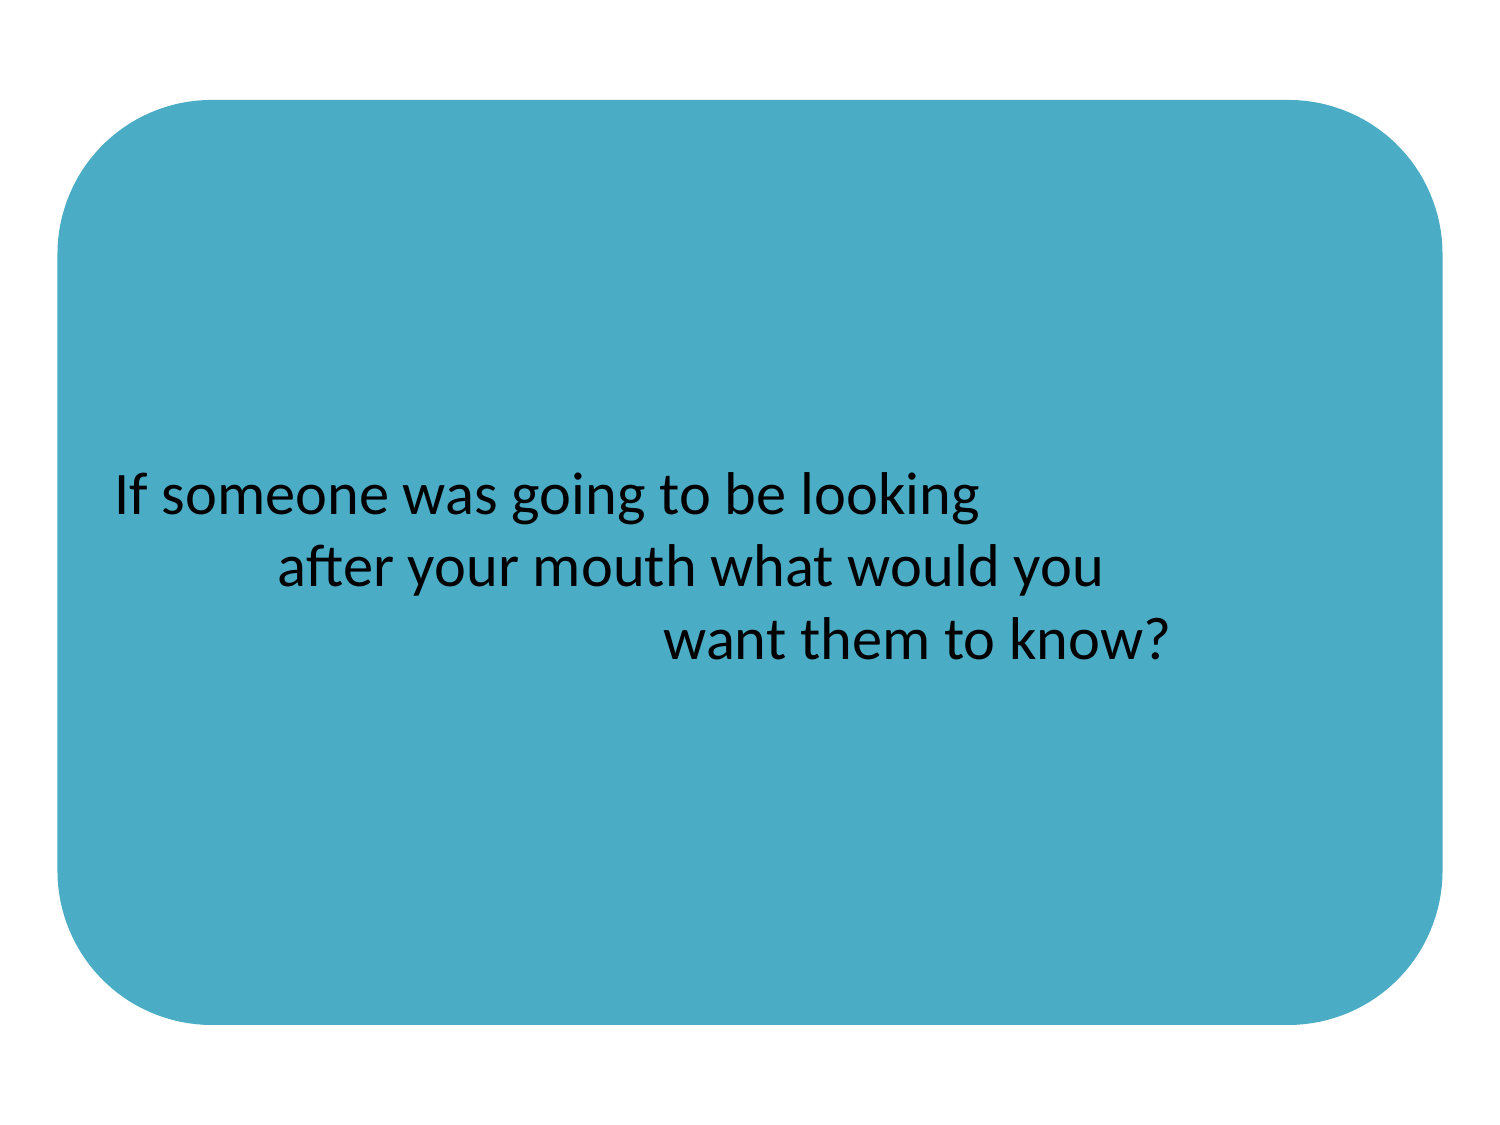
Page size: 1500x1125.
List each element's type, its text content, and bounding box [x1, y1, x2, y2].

text_box [57, 99, 1443, 968]
list If someone was going to be looking after your mouth what would you want them to know? [92, 446, 1443, 1125]
